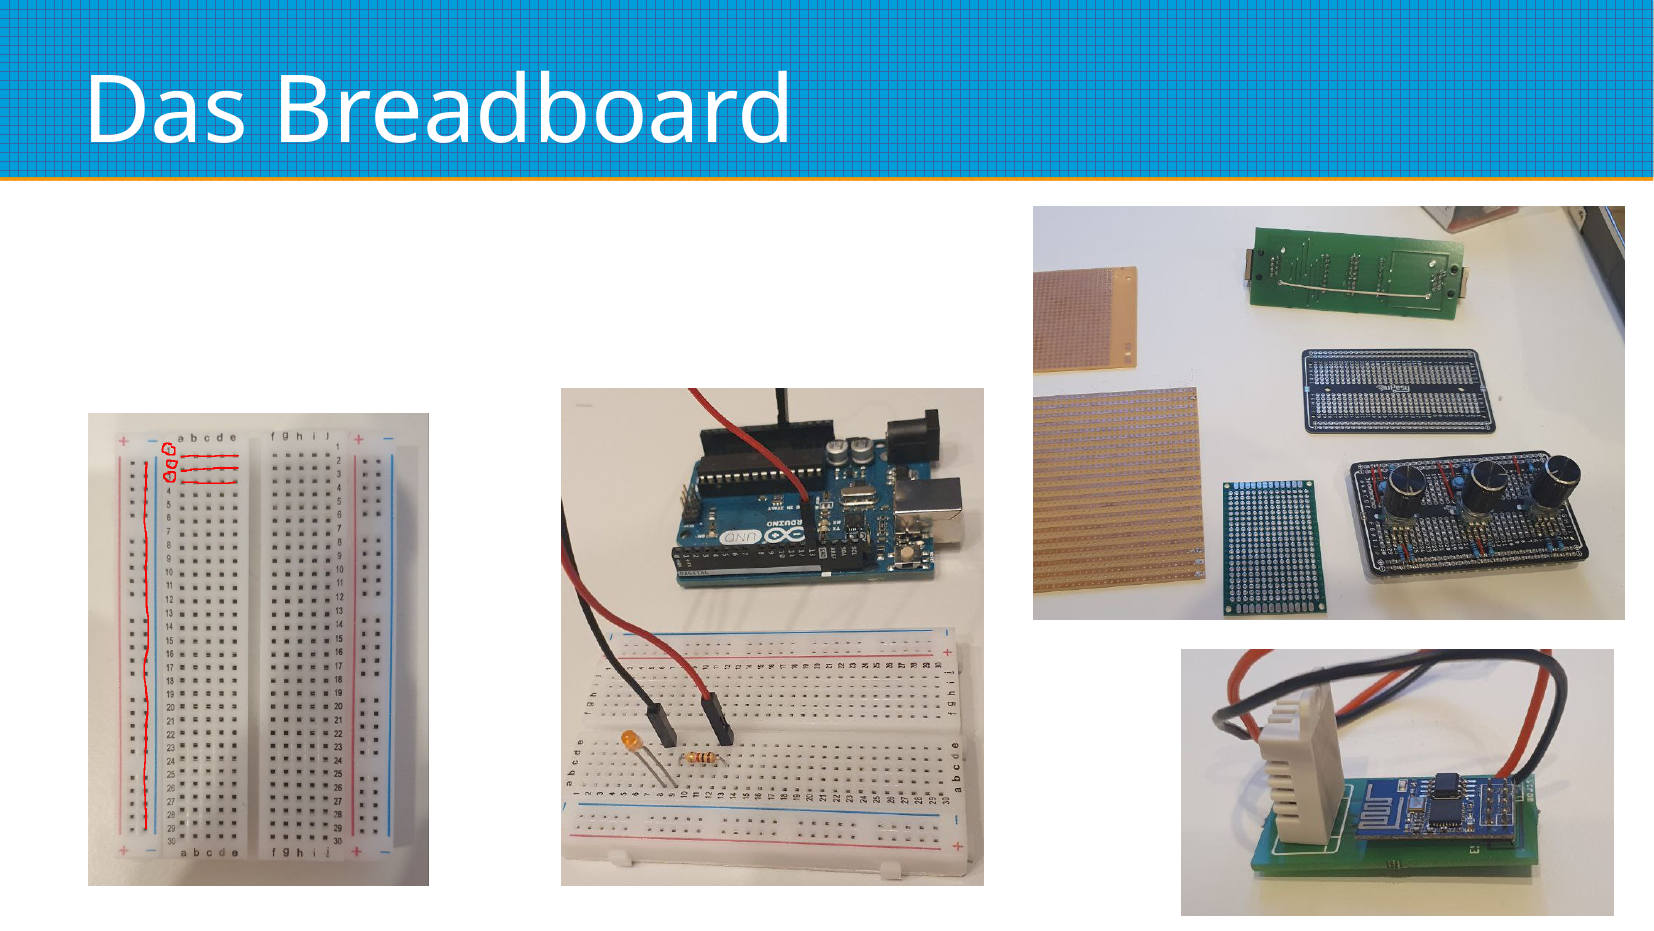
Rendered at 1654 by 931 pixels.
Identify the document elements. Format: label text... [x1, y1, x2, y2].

picture [1181, 649, 1614, 916]
picture [1033, 206, 1625, 620]
picture [561, 388, 984, 886]
picture [88, 413, 429, 886]
title Das Breadboard [82, 14, 1571, 171]
